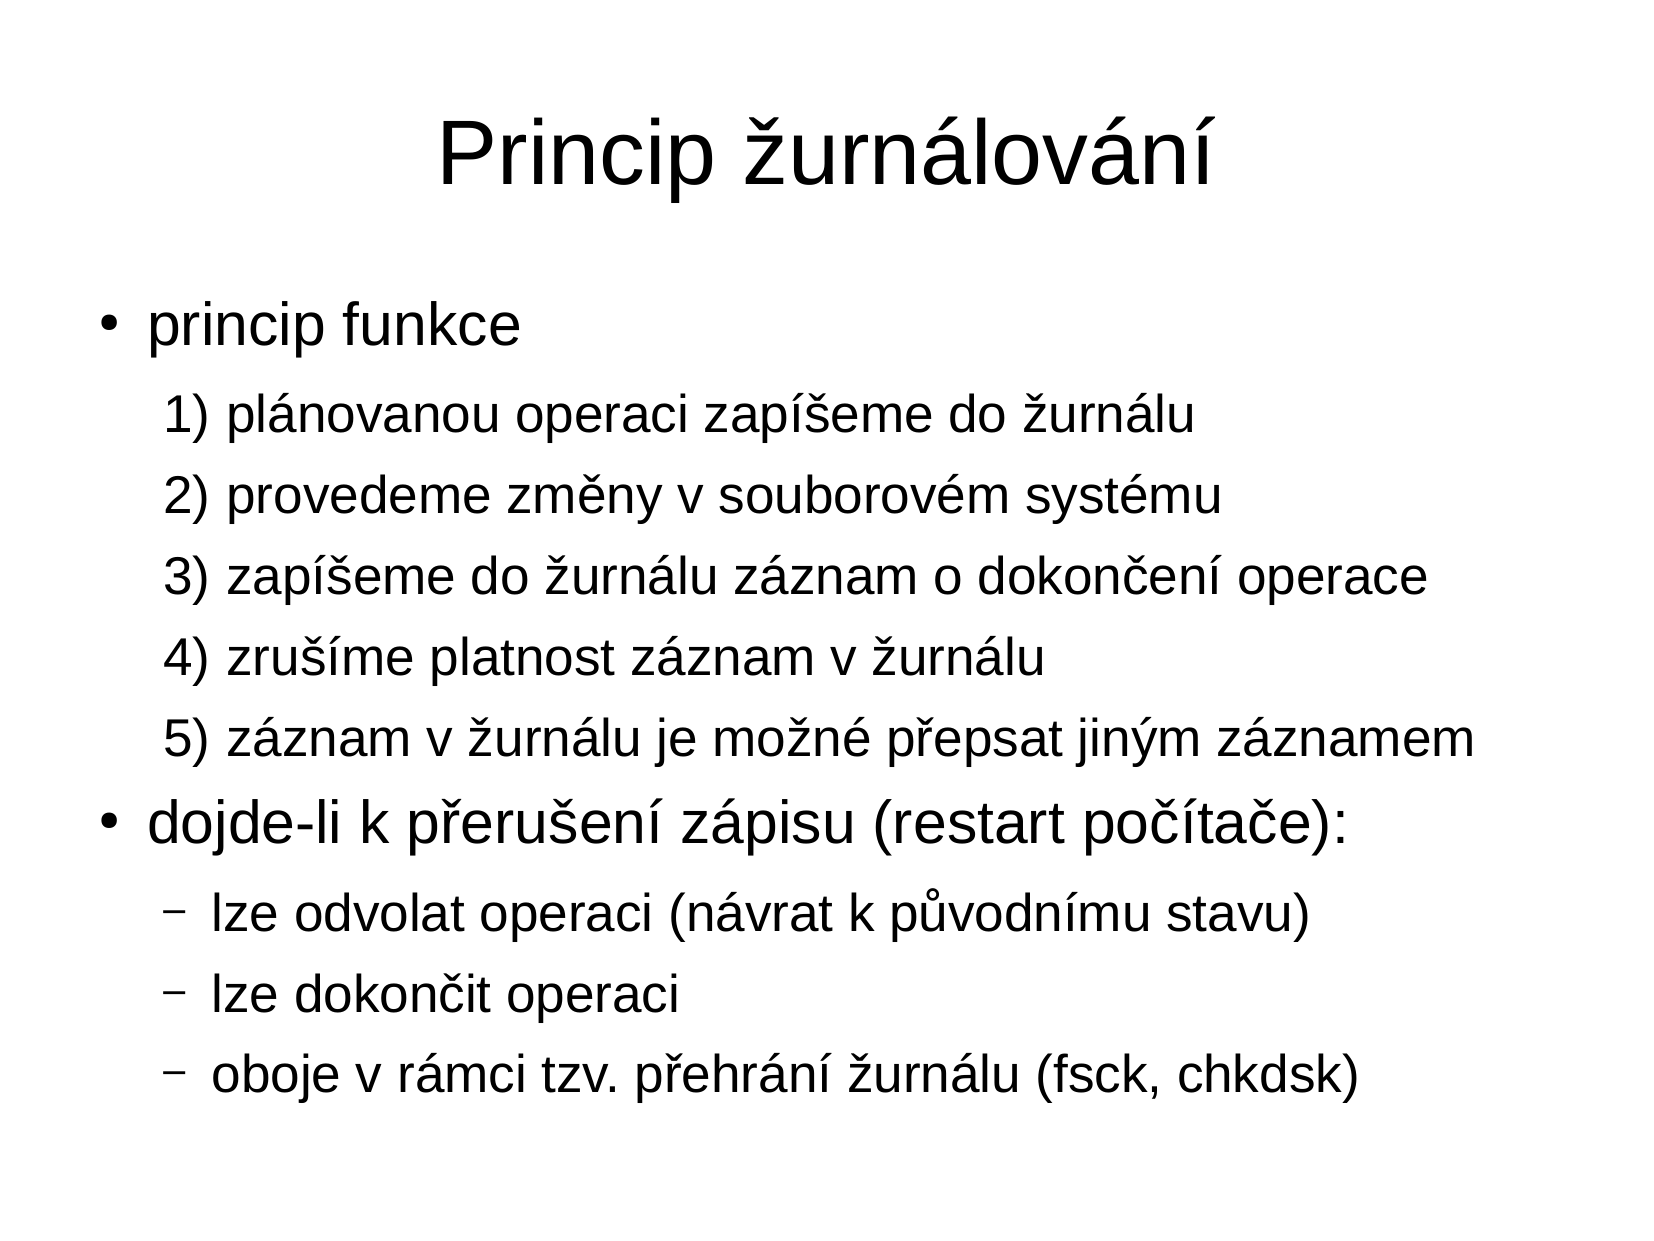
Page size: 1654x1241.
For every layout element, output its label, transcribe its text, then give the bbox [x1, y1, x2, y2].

list princip funkce plánovanou operaci zapíšeme do žurnálu provedeme změny v souborovém systému zapíšeme do žurnálu záznam o dokončení operace zrušíme platnost záznam v žurnálu záznam v žurnálu je možné přepsat jiným záznamem dojde-li k přerušení zápisu (restart počítače): lze odvolat operaci (návrat k původnímu stavu) lze dokončit operaci oboje v rámci tzv. přehrání žurnálu (fsck, chkdsk) [82, 290, 1571, 1109]
title Princip žurnálování [82, 49, 1571, 257]
